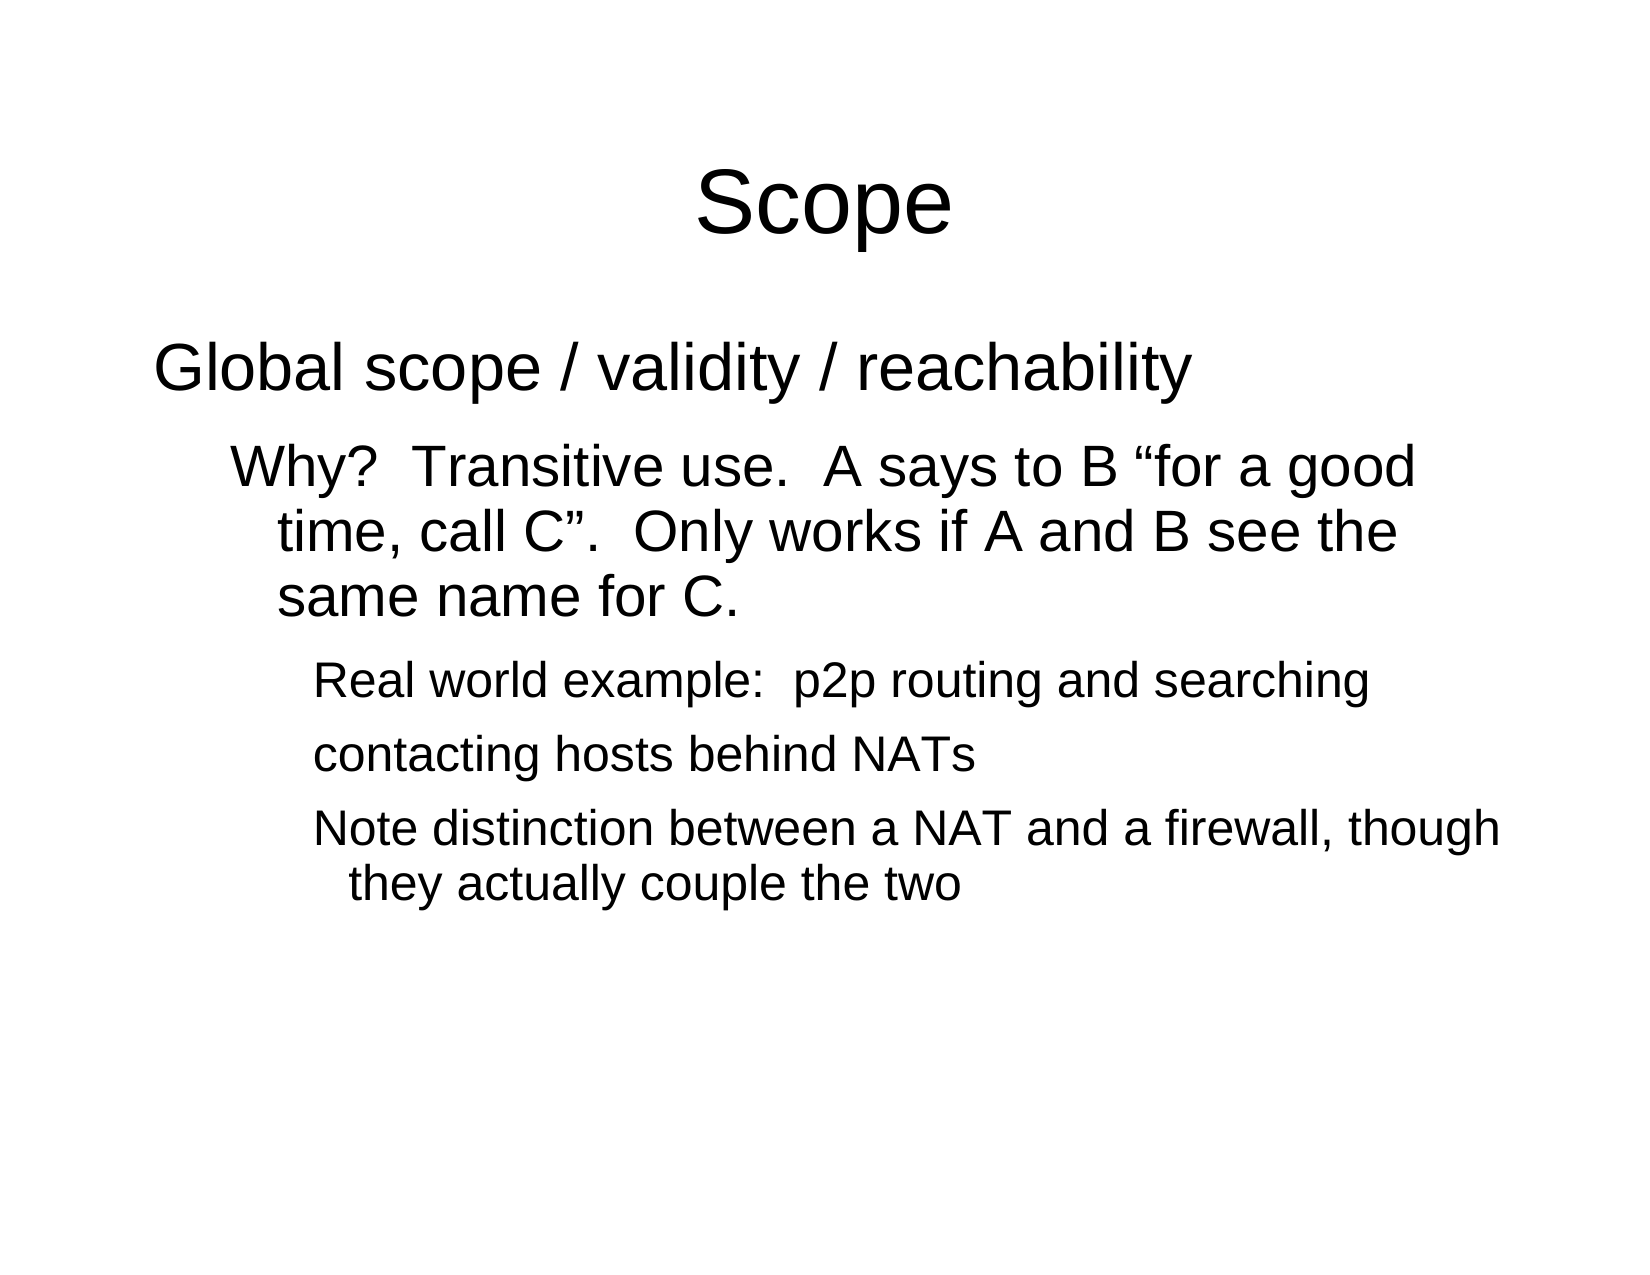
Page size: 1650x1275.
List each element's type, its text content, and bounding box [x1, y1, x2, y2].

list Global scope / validity / reachability Why? Transitive use. A says to B “for a good time, call C”. Only works if A and B see the same name for C. Real world example: p2p routing and searching contacting hosts behind NATs Note distinction between a NAT and a firewall, though they actually couple the two [135, 329, 1515, 1079]
title Scope [135, 112, 1515, 291]
